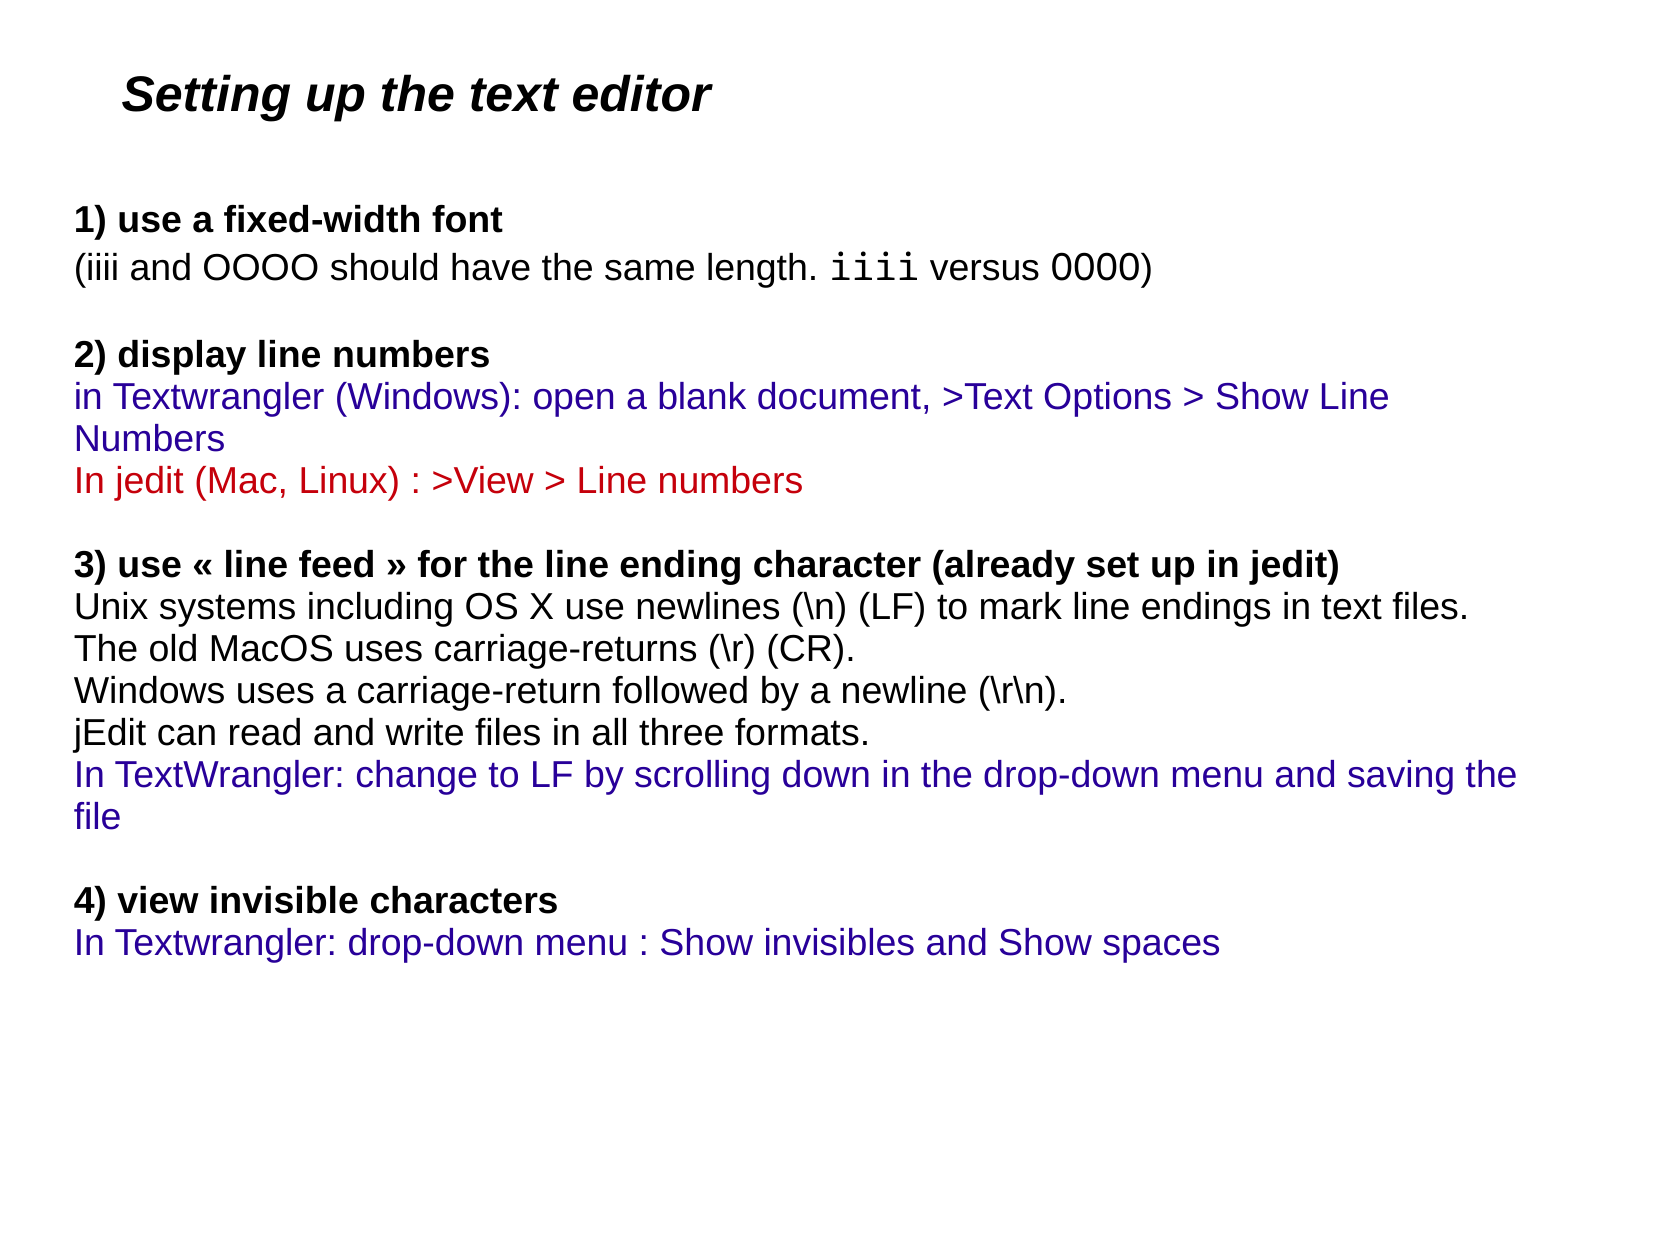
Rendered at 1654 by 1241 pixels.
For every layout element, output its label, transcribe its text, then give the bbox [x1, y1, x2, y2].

text_box Setting up the text editor [106, 59, 1093, 130]
text_box 1) use a fixed-width font (iiii and OOOO should have the same length. iiii versus OOOO) 2) display line numbers in Textwrangler (Windows): open a blank document, >Text Options > Show Line Numbers In jedit (Mac, Linux) : >View > Line numbers 3) use « line feed » for the line ending character (already set up in jedit) Unix systems including OS X use newlines (\n) (LF) to mark line endings in text files. The old MacOS uses carriage-returns (\r) (CR). Windows uses a carriage-return followed by a newline (\r\n). jEdit can read and write files in all three formats. In TextWrangler: change to LF by scrolling down in the drop-down menu and saving the file 4) view invisible characters In Textwrangler: drop-down menu : Show invisibles and Show spaces [59, 191, 1565, 1008]
